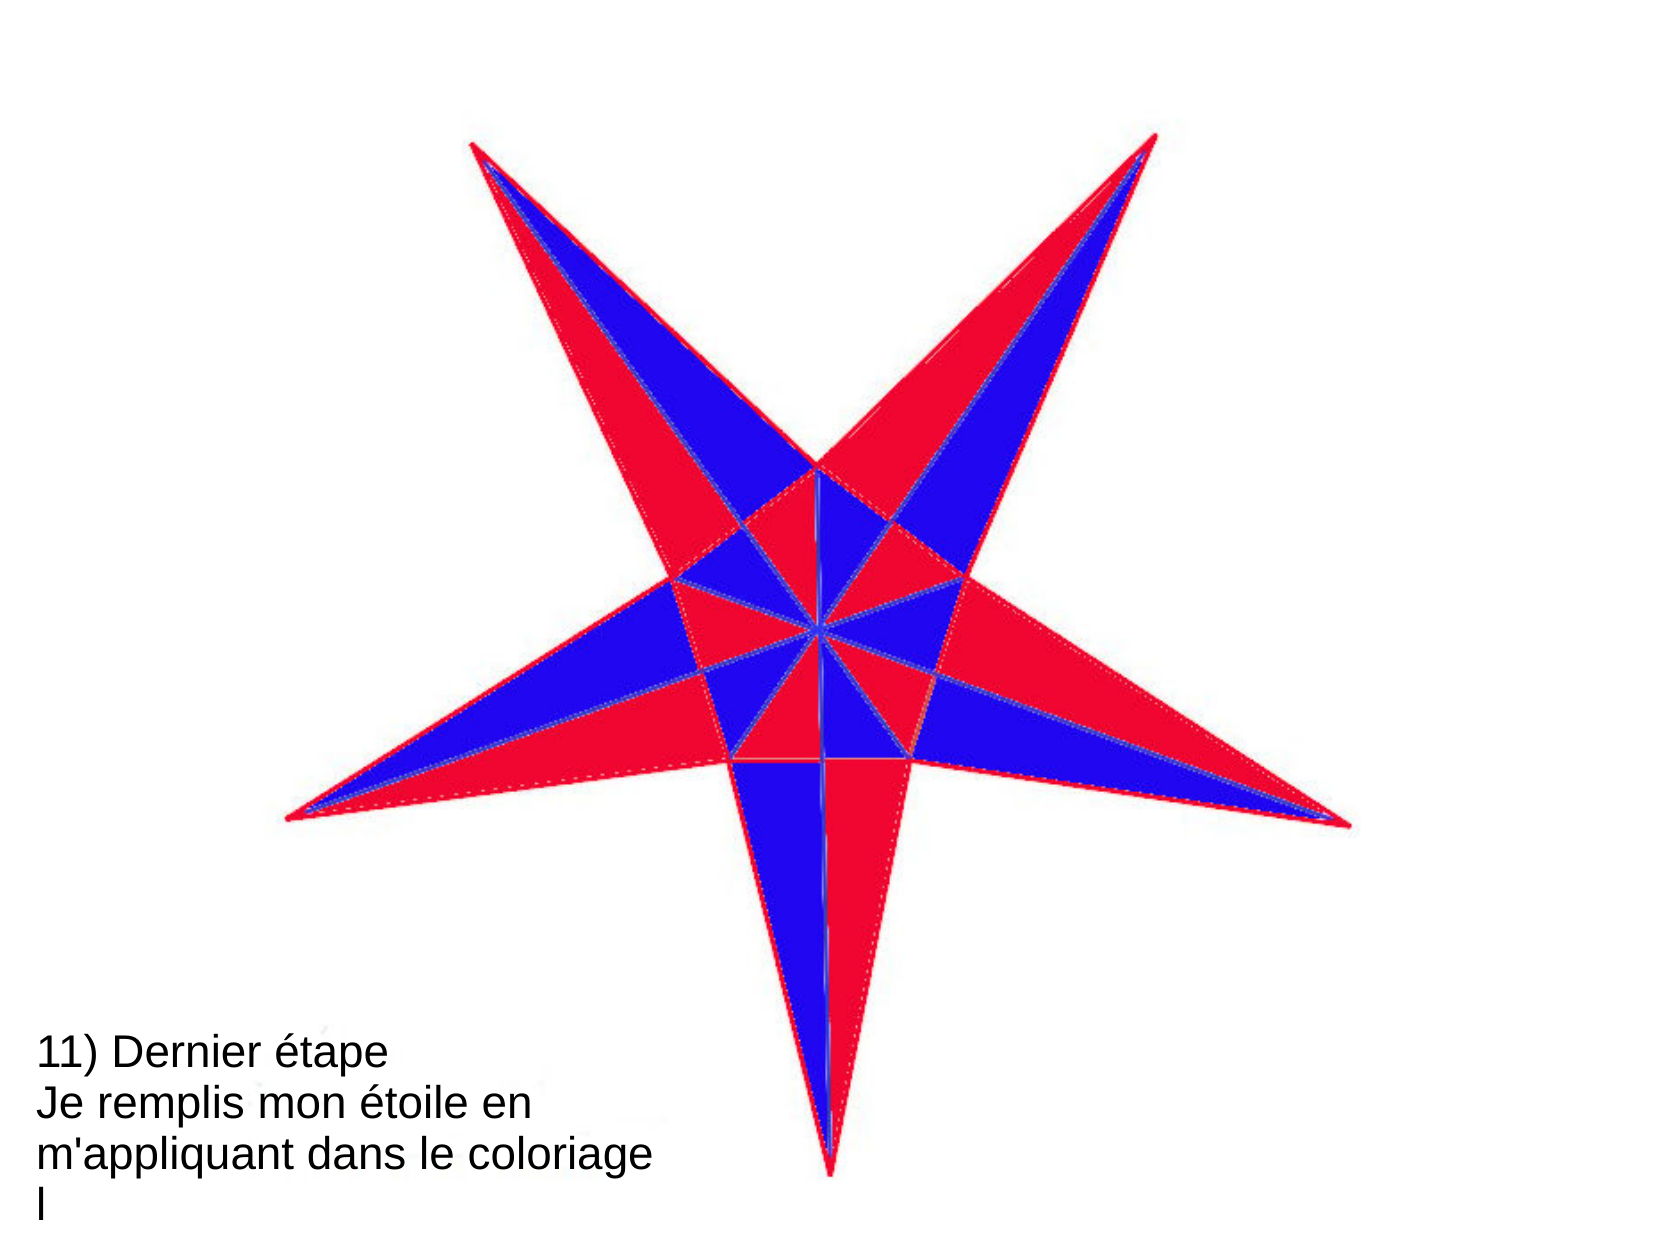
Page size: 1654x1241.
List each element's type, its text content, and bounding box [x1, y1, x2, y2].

picture [248, 68, 1425, 1195]
text_box 11) Dernier étape Je remplis mon étoile en m'appliquant dans le coloriage l [19, 1016, 851, 1240]
